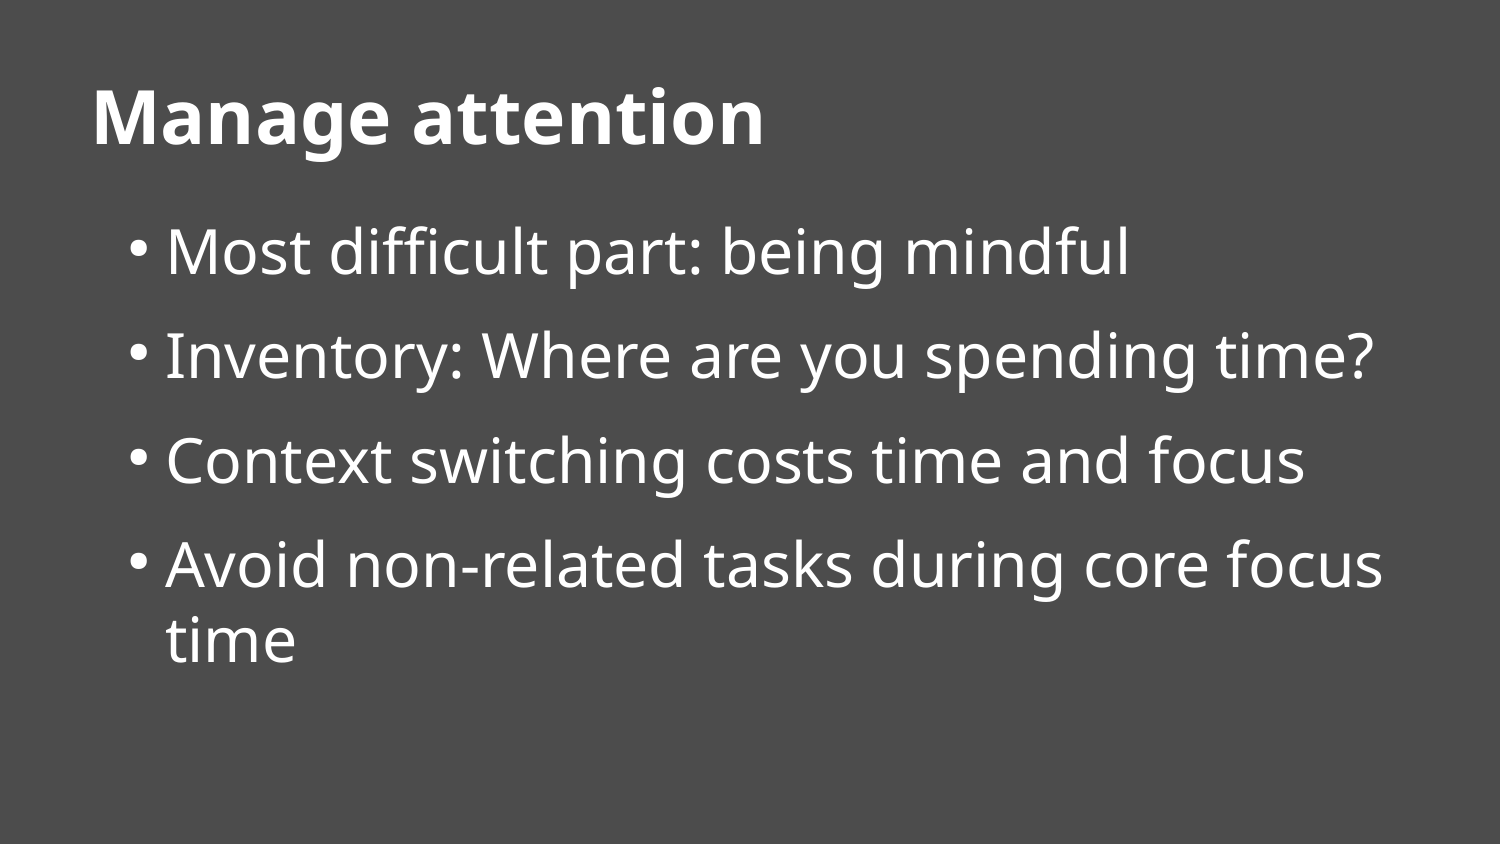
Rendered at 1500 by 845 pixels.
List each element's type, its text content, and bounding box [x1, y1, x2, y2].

title Manage attention [75, 33, 1425, 175]
list Most difficult part: being mindful Inventory: Where are you spending time? Context switching costs time and focus Avoid non-related tasks during core focus time [75, 197, 1425, 809]
